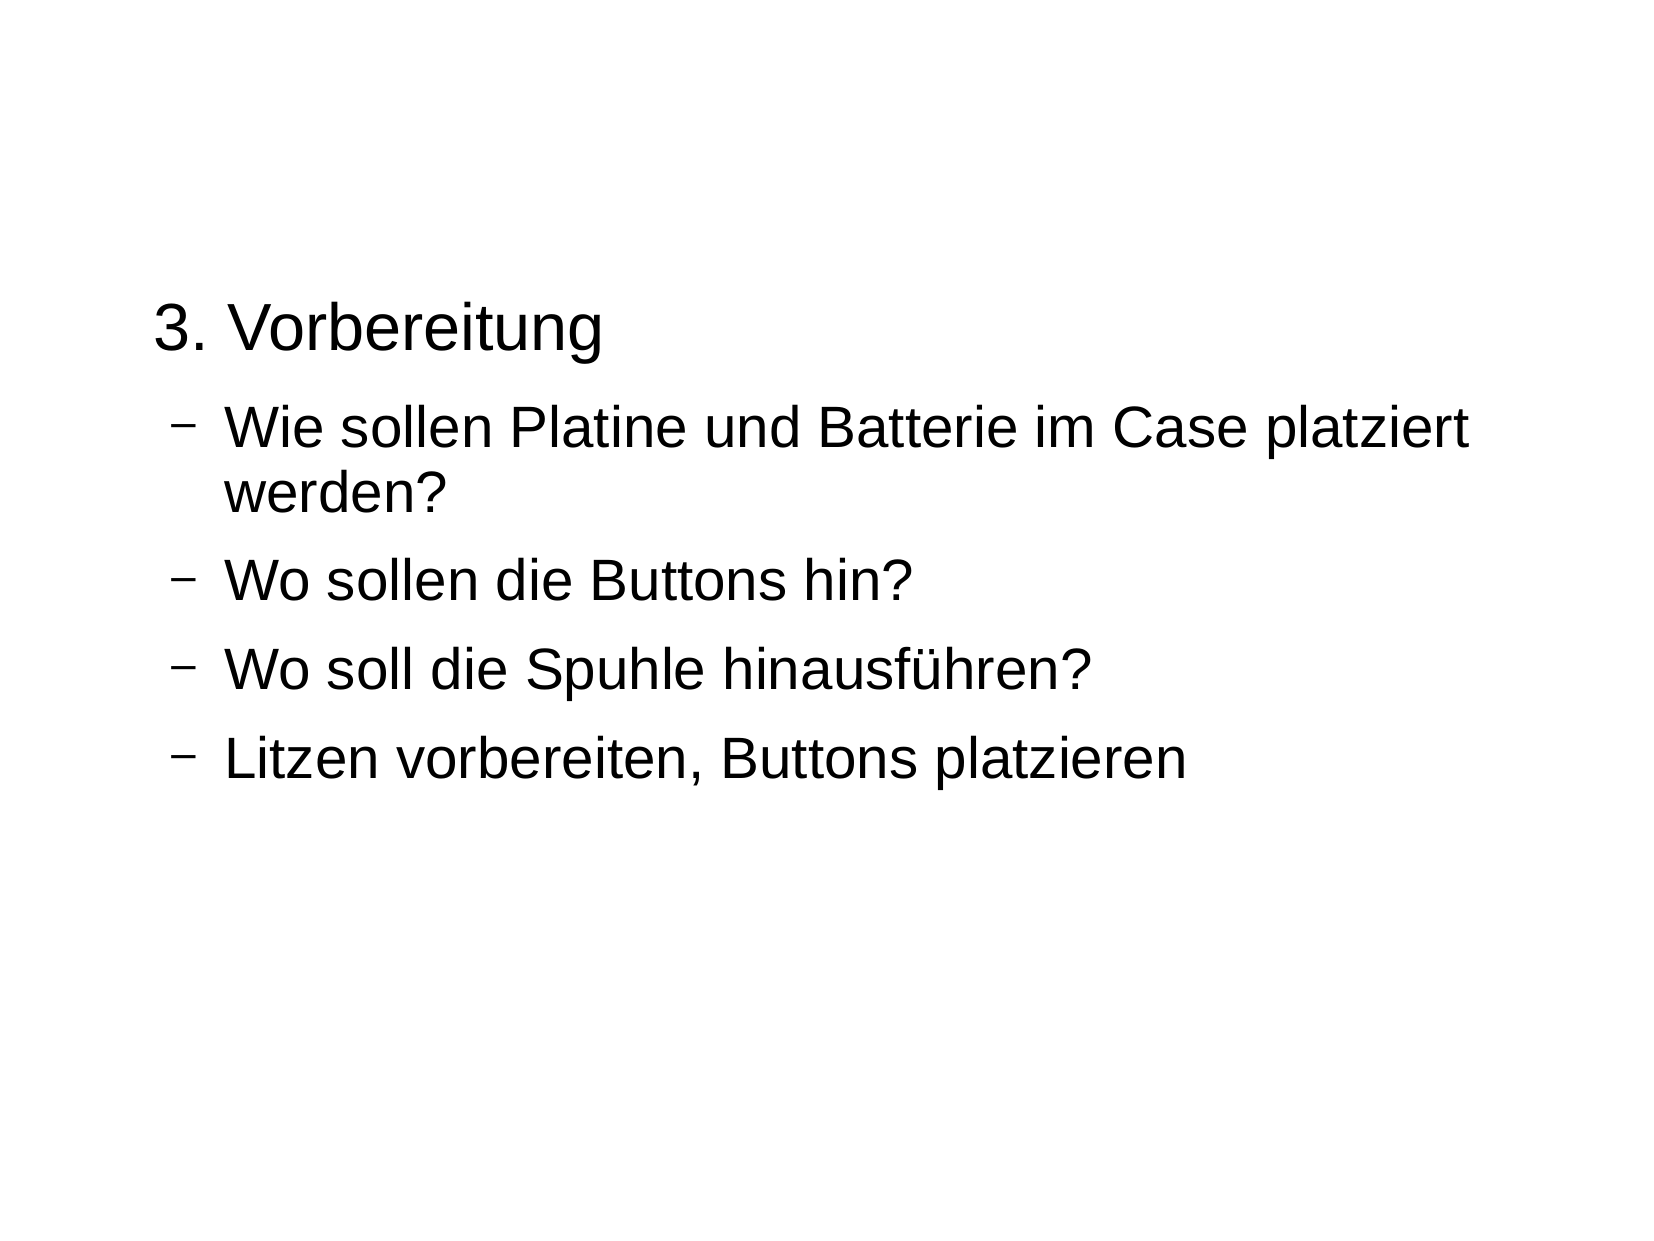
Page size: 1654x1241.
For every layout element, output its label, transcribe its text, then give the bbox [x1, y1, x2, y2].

list 3. Vorbereitung Wie sollen Platine und Batterie im Case platziert werden? Wo sollen die Buttons hin? Wo soll die Spuhle hinausführen? Litzen vorbereiten, Buttons platzieren [82, 290, 1571, 1010]
